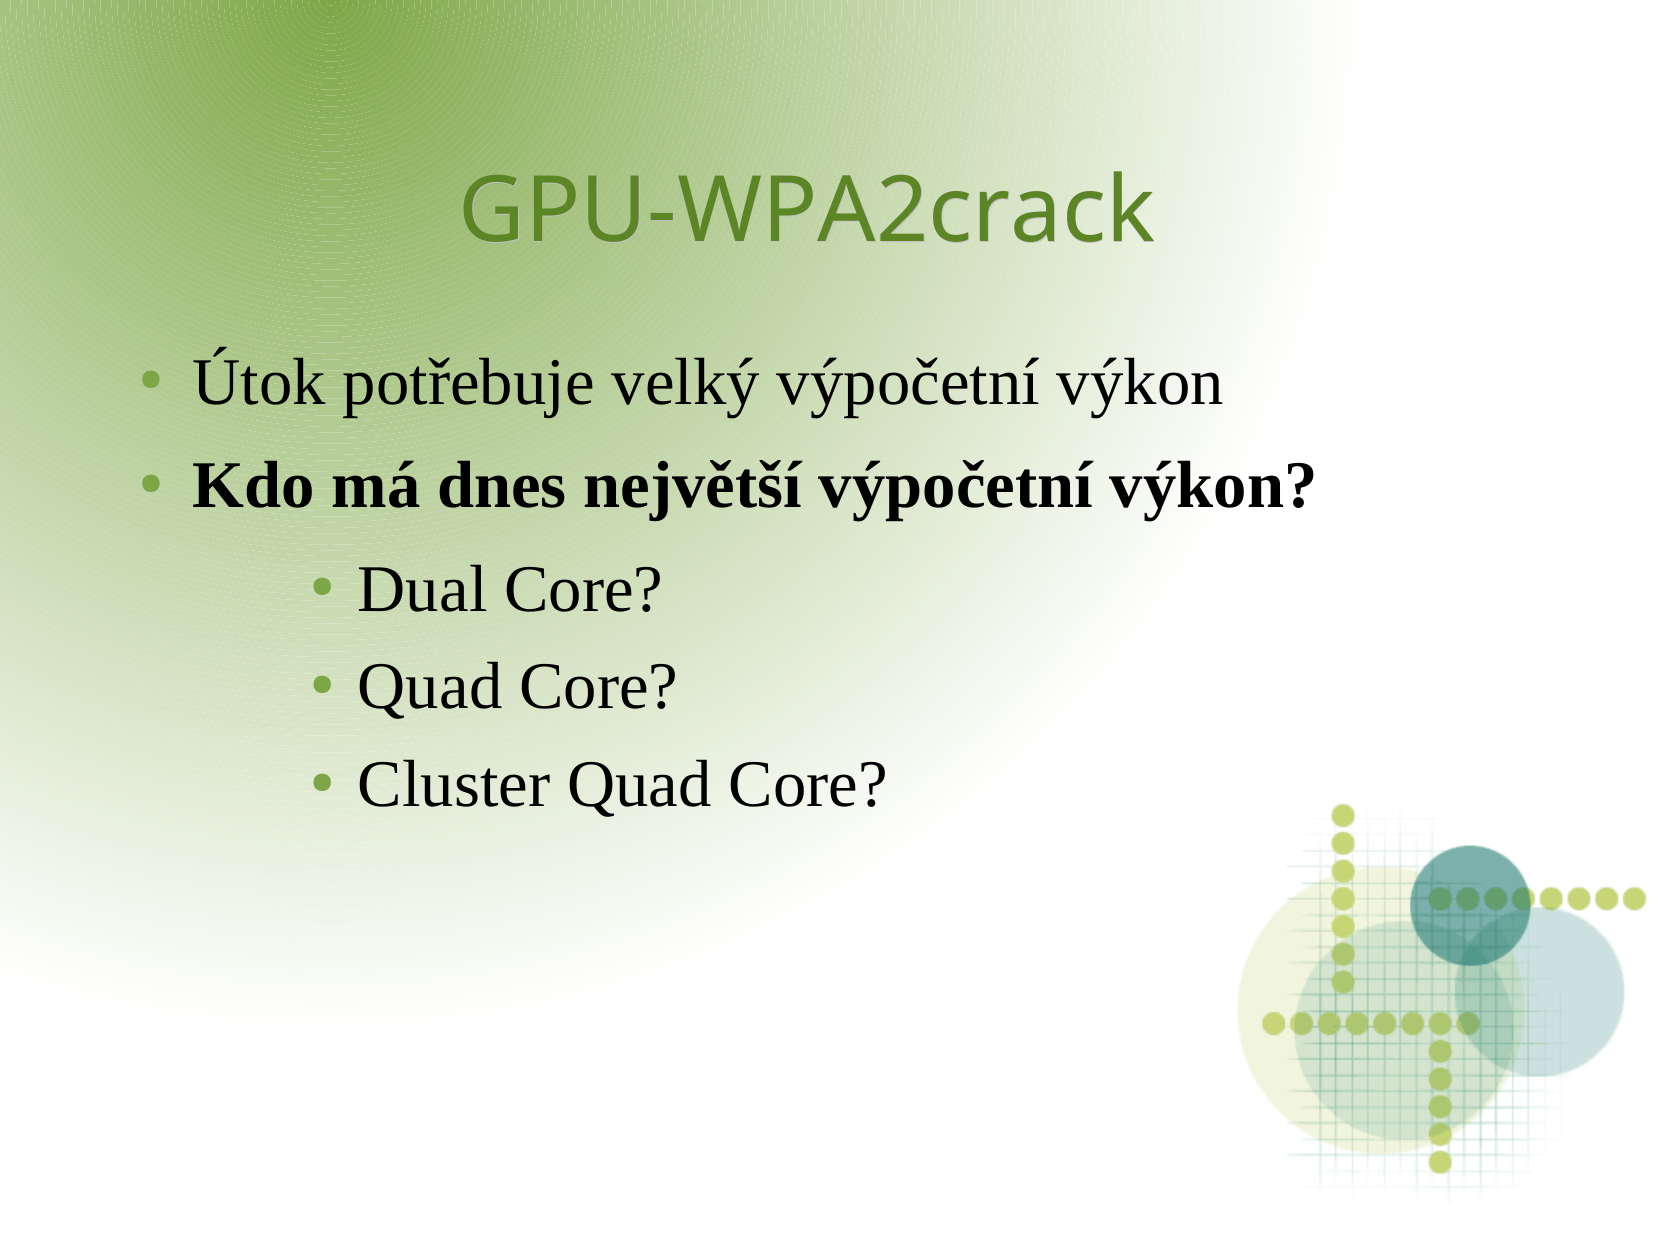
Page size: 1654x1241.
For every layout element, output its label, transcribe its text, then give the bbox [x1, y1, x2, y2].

title GPU-WPA2crack [121, 102, 1534, 311]
picture [1224, 792, 1654, 1211]
list Útok potřebuje velký výpočetní výkon Kdo má dnes největší výpočetní výkon? Dual Core? Quad Core? Cluster Quad Core? [121, 344, 1534, 1127]
